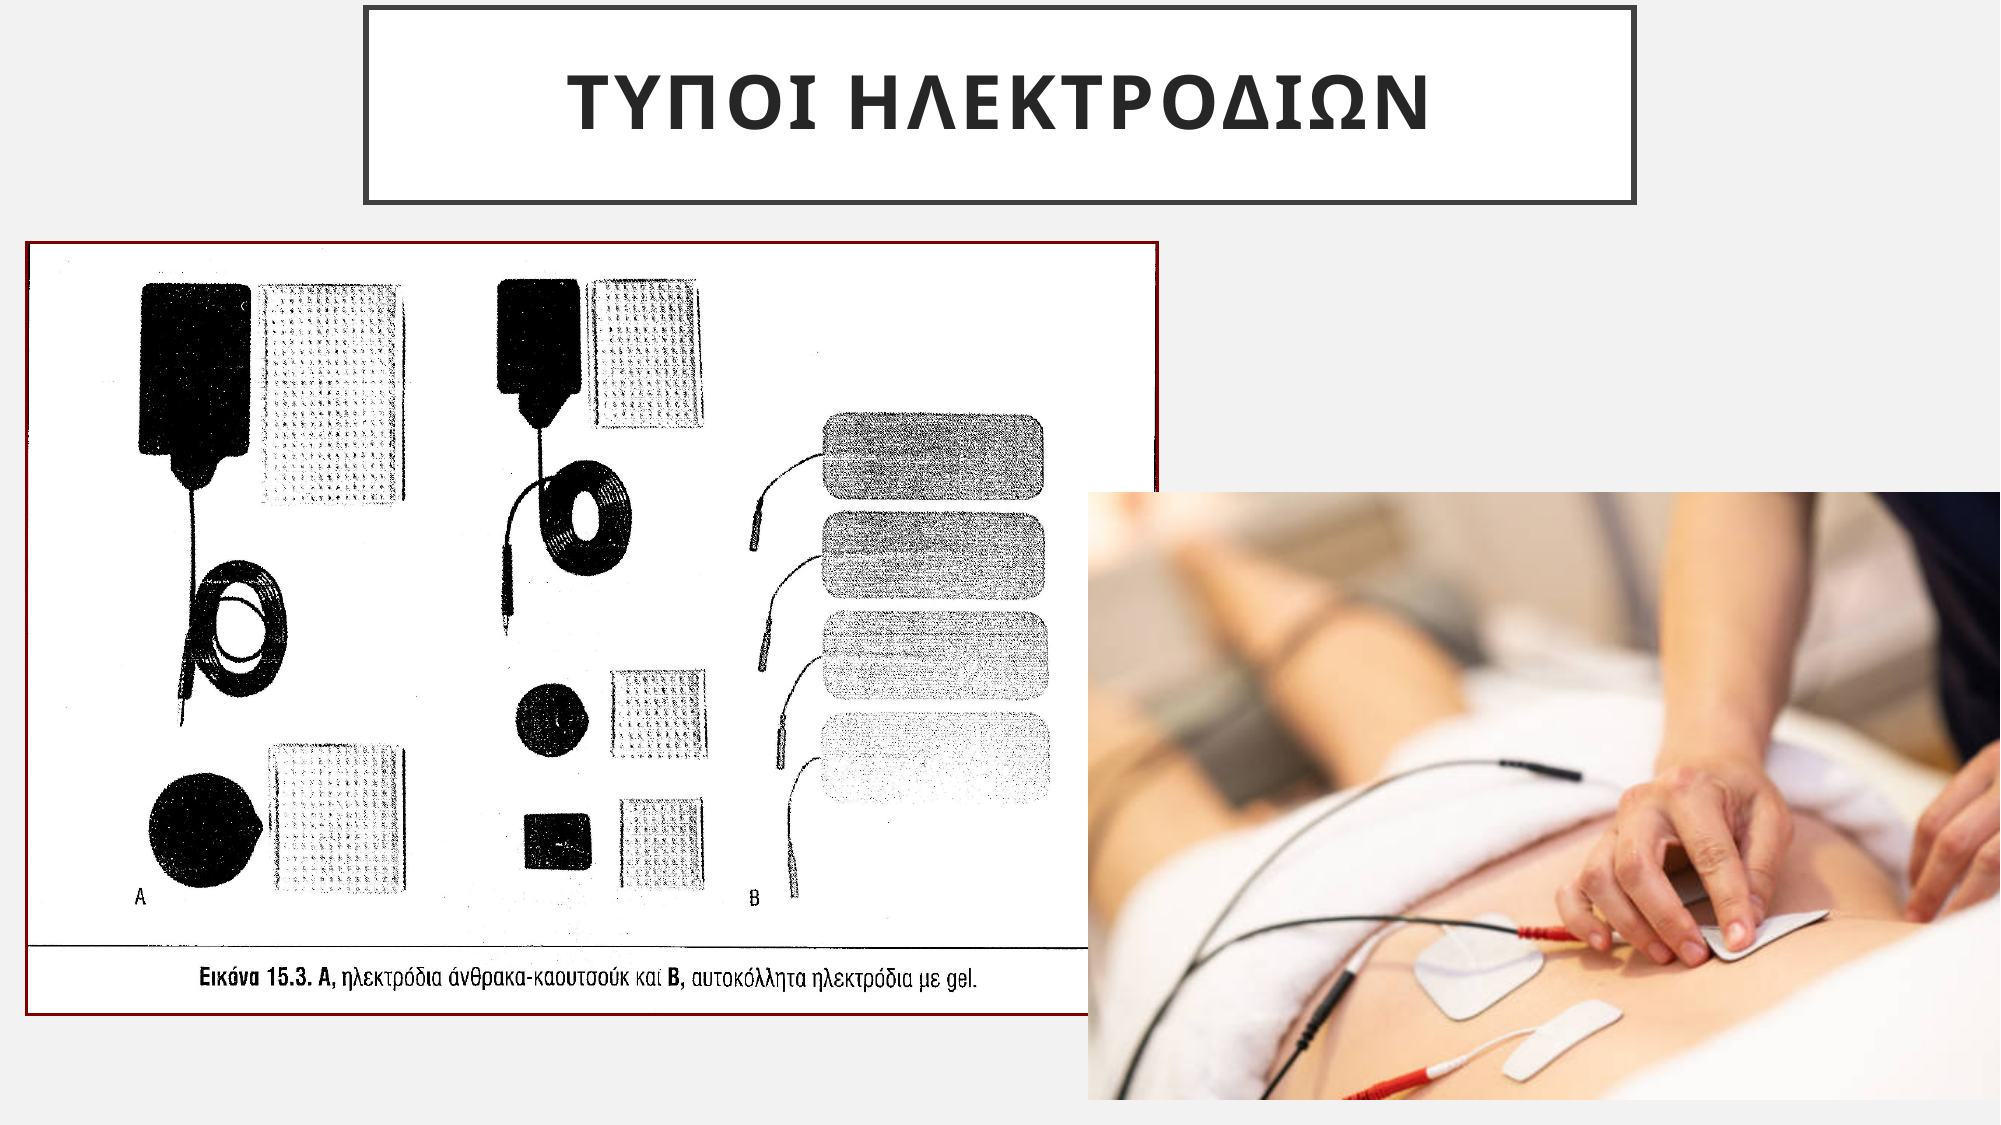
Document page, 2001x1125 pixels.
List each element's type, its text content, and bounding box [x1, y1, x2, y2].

title Τυποι ηλεκτροδιων [366, 7, 1634, 203]
picture [27, 244, 2000, 1100]
